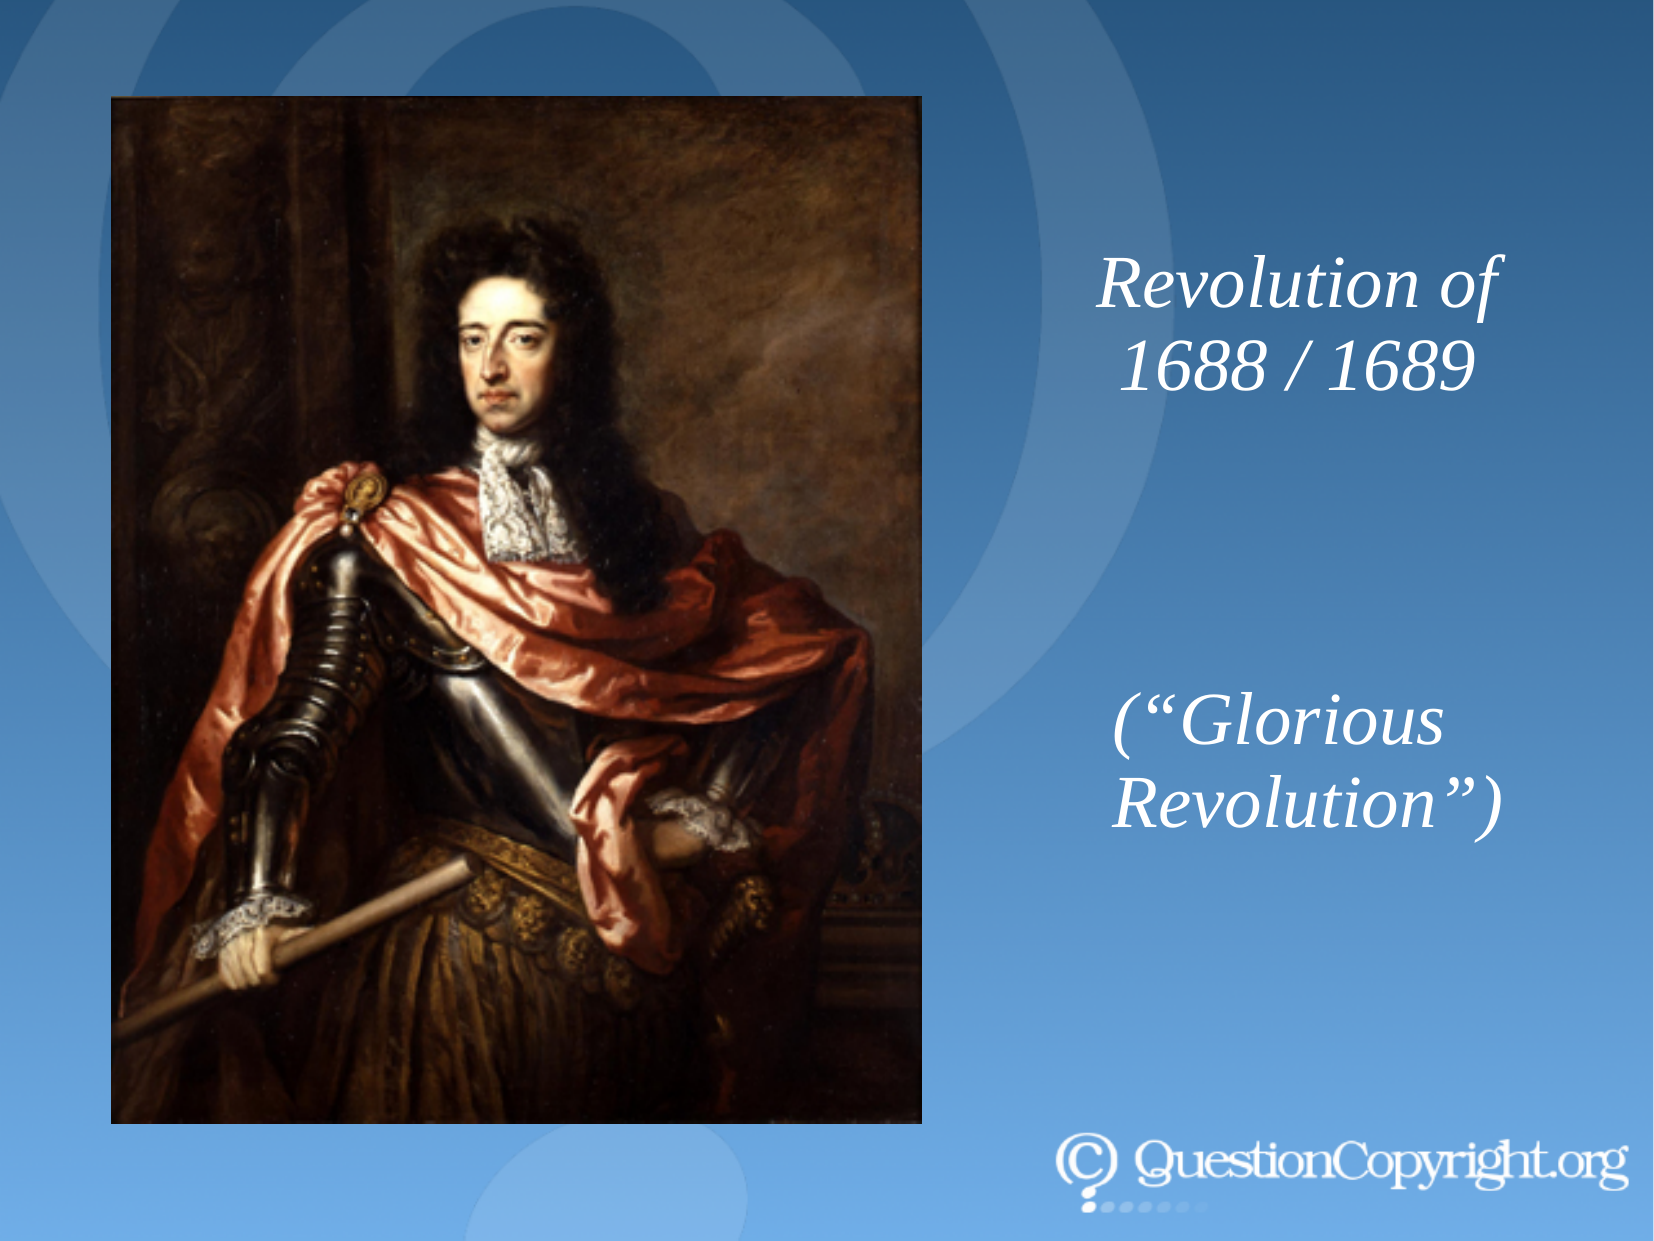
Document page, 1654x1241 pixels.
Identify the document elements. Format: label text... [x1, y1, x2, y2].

text_box Revolution of 1688 / 1689 [1081, 233, 1514, 428]
picture [0, 0, 1654, 1241]
text_box (“Glorious Revolution”) [1097, 670, 1538, 865]
